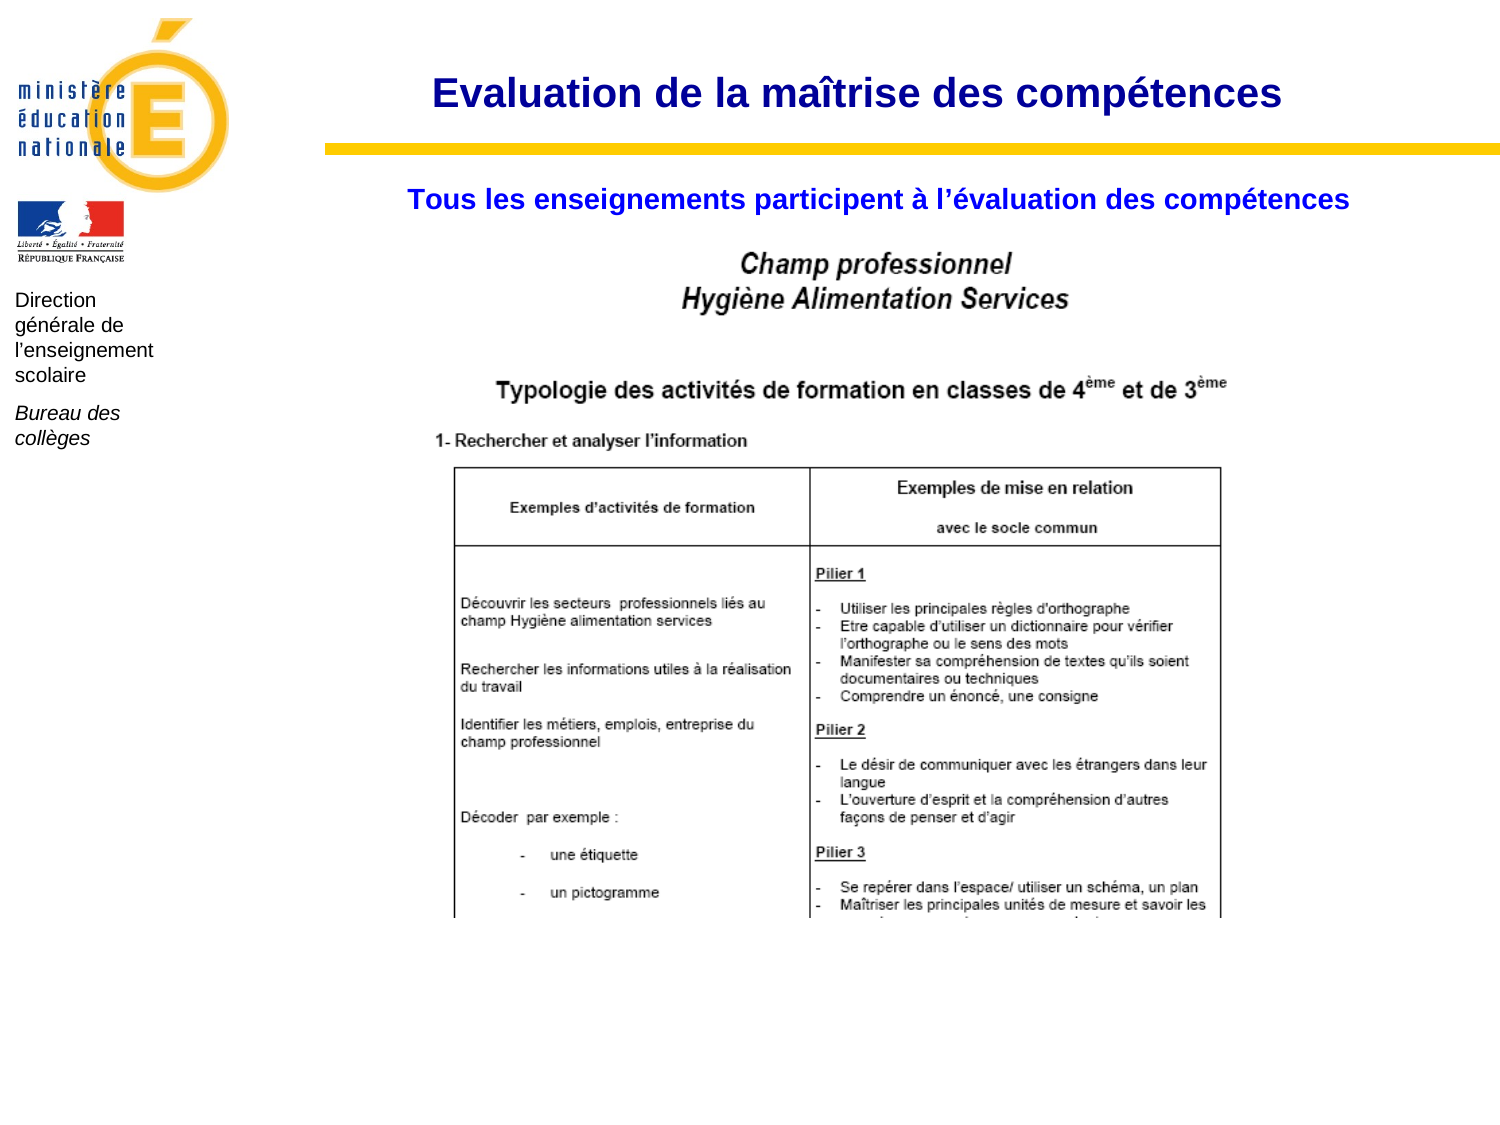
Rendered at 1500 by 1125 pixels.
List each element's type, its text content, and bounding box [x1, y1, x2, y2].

text_box Direction générale de l’enseignement scolaire Bureau des collèges [0, 278, 172, 458]
text_box Tous les enseignements participent à l’évaluation des compétences [392, 172, 1375, 224]
title Evaluation de la maîtrise des compétences [277, 30, 1437, 150]
picture [596, 243, 1130, 339]
picture [17, 18, 229, 263]
picture [419, 373, 1270, 918]
